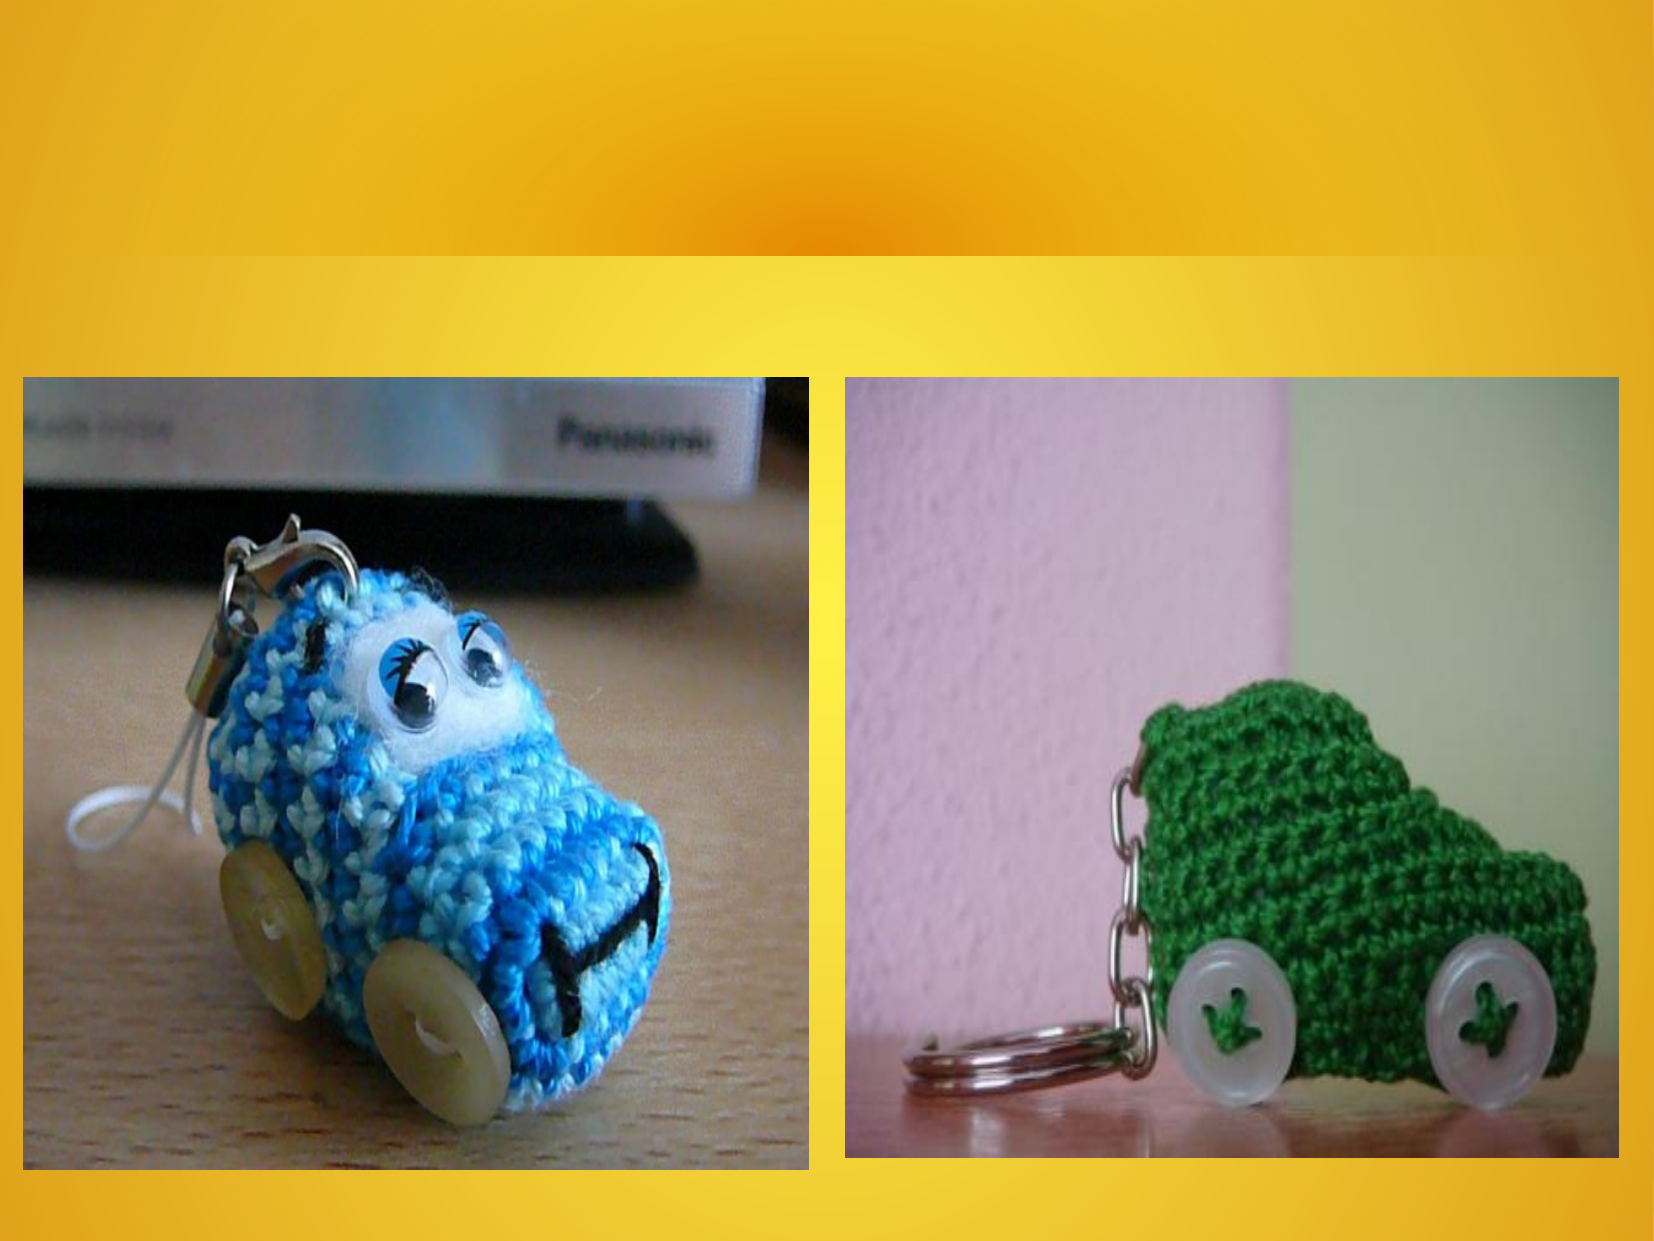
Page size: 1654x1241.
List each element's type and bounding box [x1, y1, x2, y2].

picture [845, 377, 1619, 1158]
picture [23, 377, 809, 1170]
